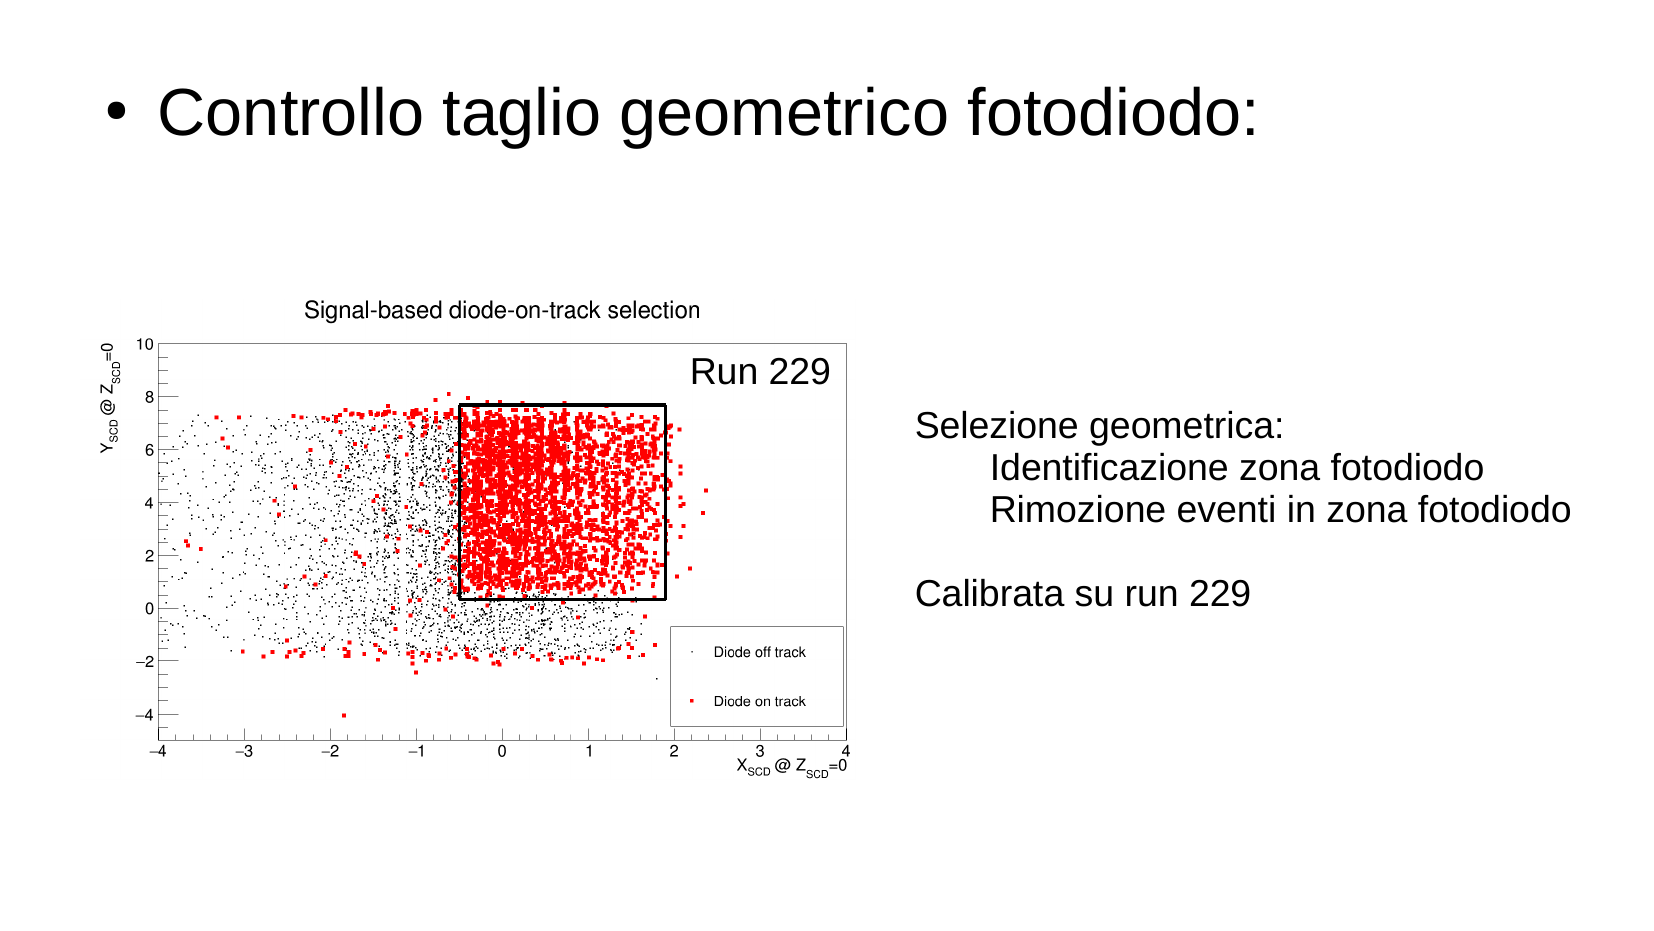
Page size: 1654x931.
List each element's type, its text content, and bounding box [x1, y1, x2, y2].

text_box Run 229 [675, 343, 856, 443]
picture [80, 299, 856, 781]
list Controllo taglio geometrico fotodiodo: [86, 75, 1576, 615]
text_box Selezione geometrica: Identificazione zona fotodiodo Rimozione eventi in zona fotodiodo Calibrata su run 229 [900, 397, 1606, 622]
